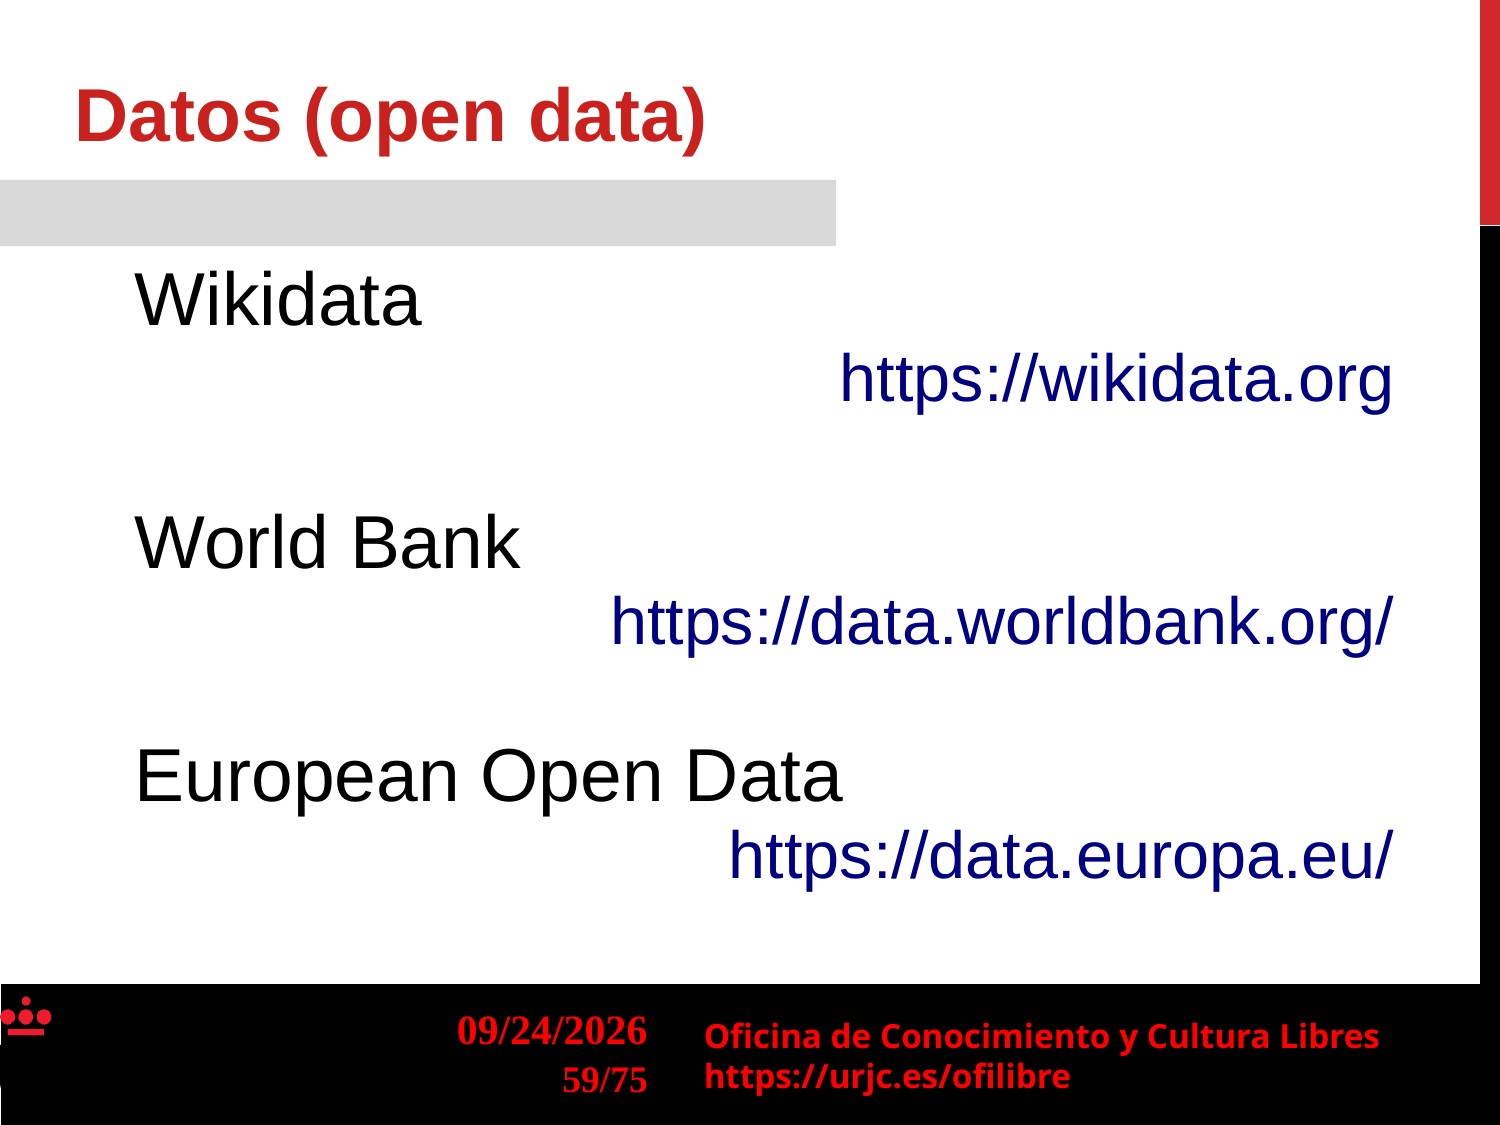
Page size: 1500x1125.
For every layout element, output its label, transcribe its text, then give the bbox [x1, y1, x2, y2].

text_box Wikidata https://wikidata.org World Bank https://data.worldbank.org/ European Open Data https://data.europa.eu/ [120, 249, 1411, 984]
title [75, 15, 1425, 172]
text_box Datos (open data) [60, 66, 991, 249]
